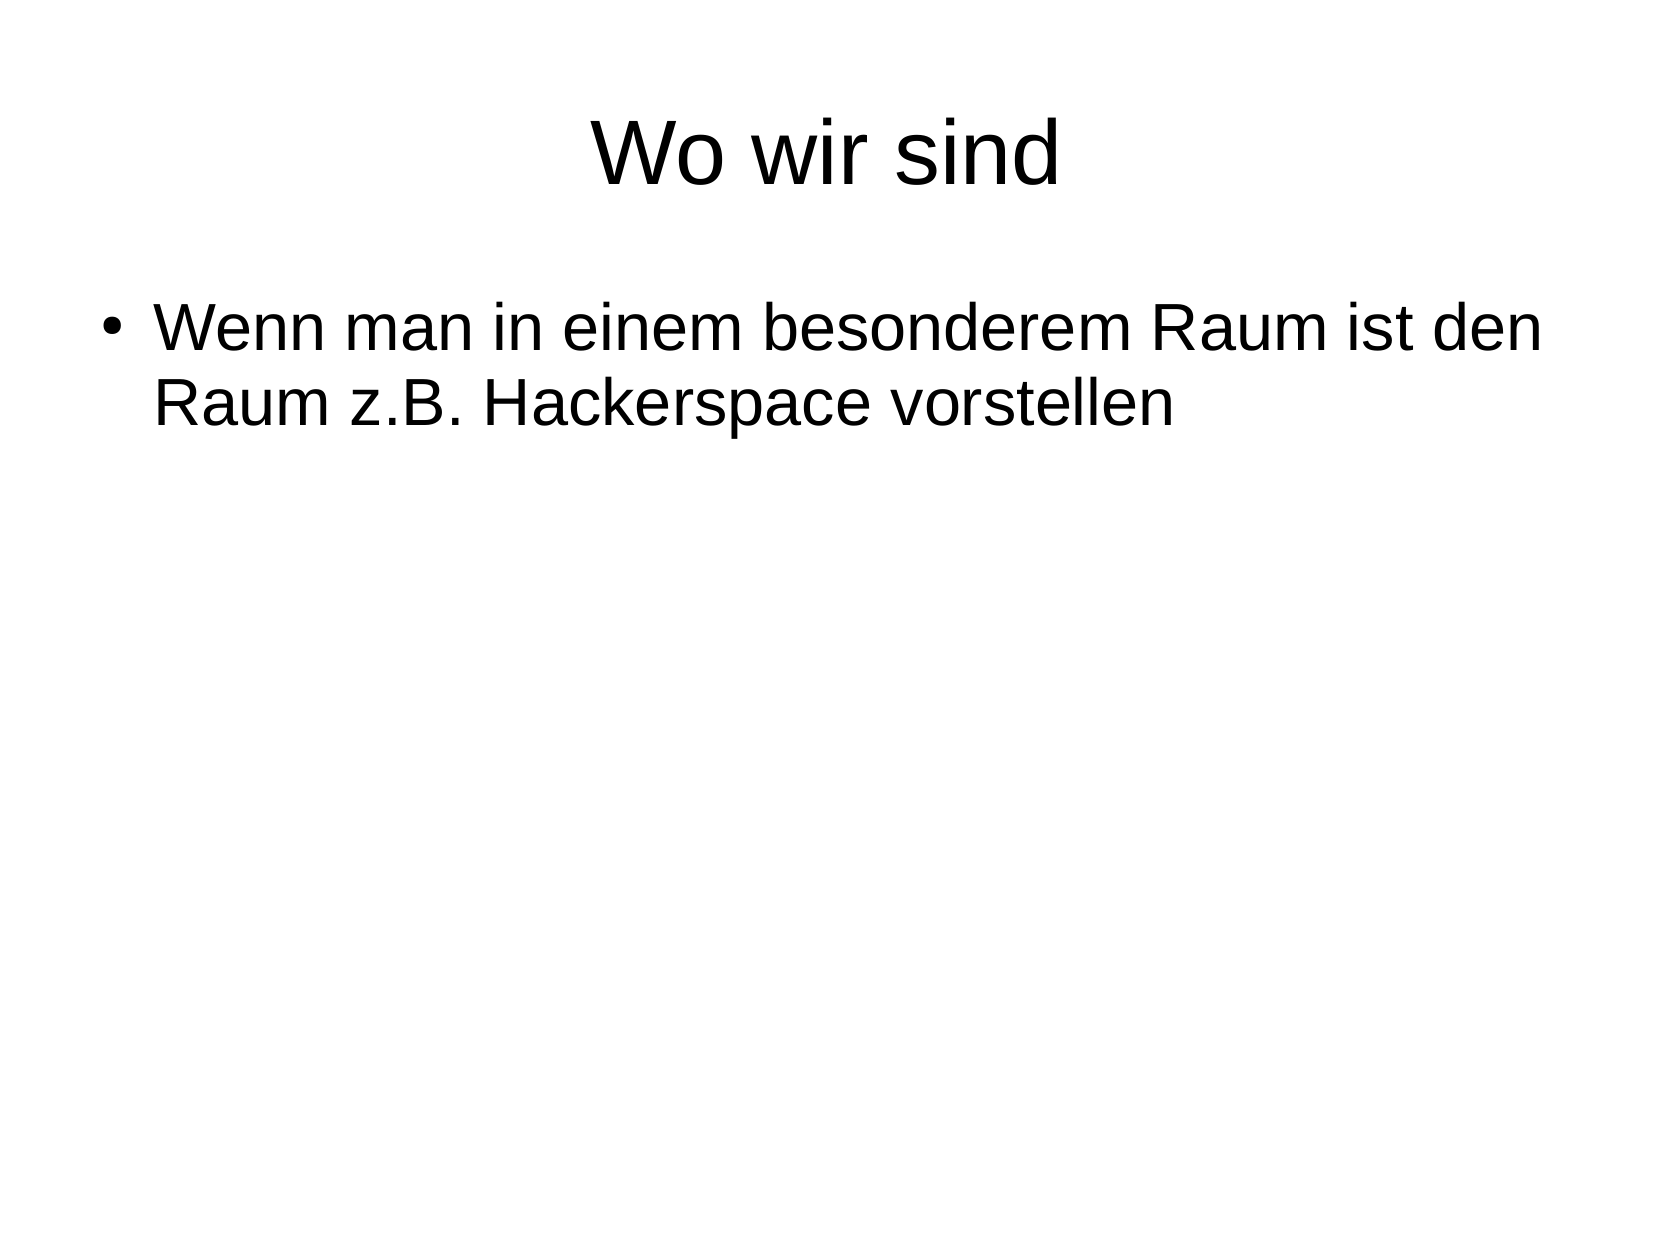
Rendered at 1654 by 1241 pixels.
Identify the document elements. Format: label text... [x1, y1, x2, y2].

title Wo wir sind [82, 49, 1571, 257]
list Wenn man in einem besonderem Raum ist den Raum z.B. Hackerspace vorstellen [82, 290, 1571, 1010]
